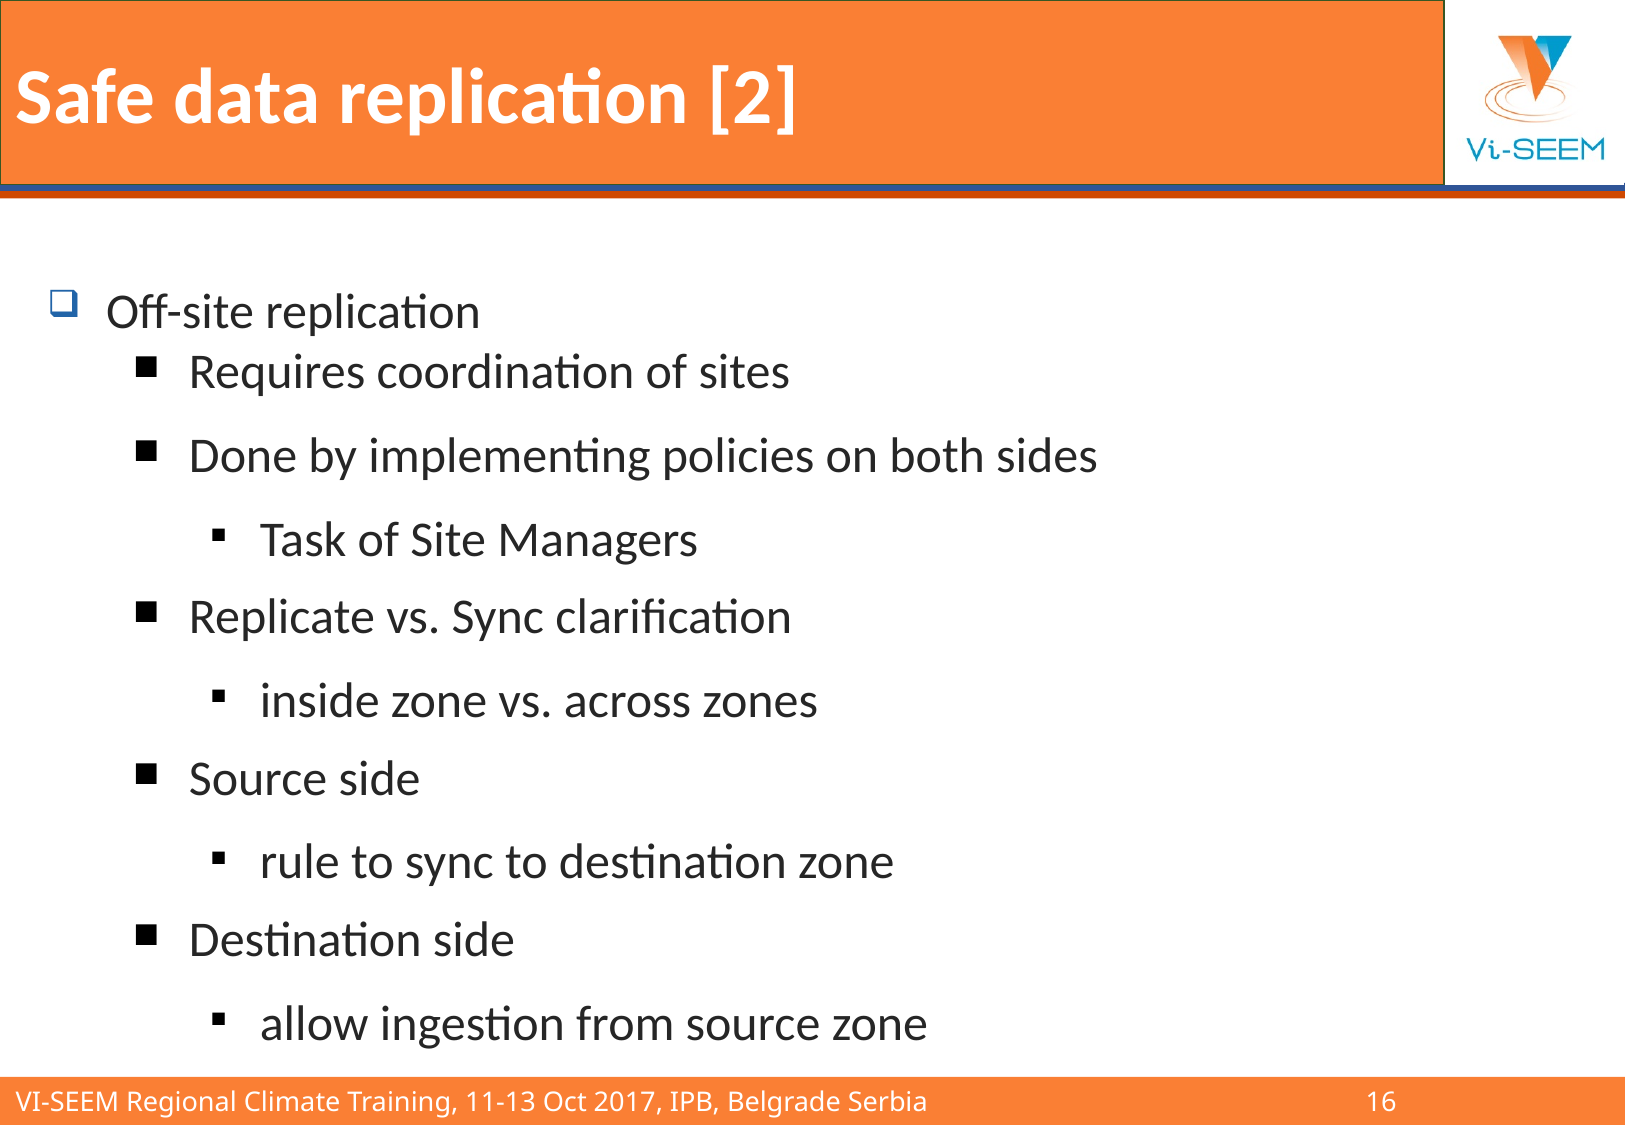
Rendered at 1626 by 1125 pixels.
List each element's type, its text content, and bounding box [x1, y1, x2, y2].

picture [1445, 0, 1624, 185]
title Safe data replication [2] [0, 0, 1445, 185]
footer VI-SEEM Regional Climate Training, 11-13 Oct 2017, IPB, Belgrade Serbia <number> [0, 1076, 1625, 1125]
list Off-site replication Requires coordination of sites Done by implementing policies on both sides Task of Site Managers Replicate vs. Sync clarification inside zone vs. across zones Source side rule to sync to destination zone Destination side allow ingestion from source zone [31, 271, 1593, 1076]
